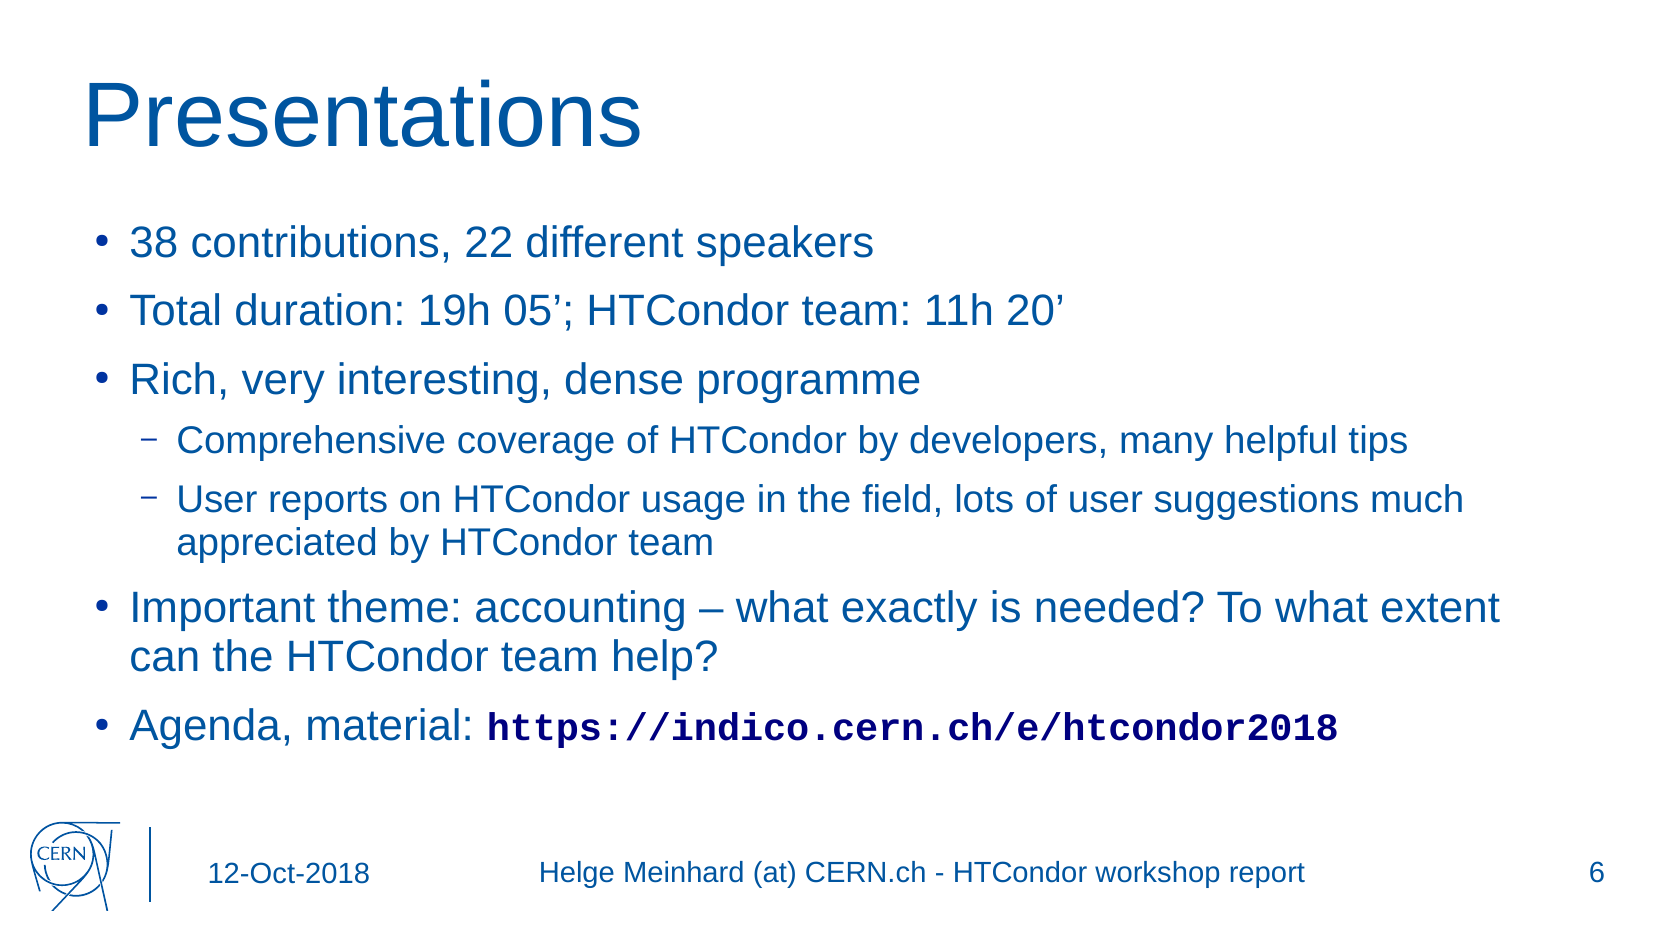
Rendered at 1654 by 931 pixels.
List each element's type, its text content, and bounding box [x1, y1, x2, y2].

title Presentations [82, 37, 1571, 193]
list 38 contributions, 22 different speakers Total duration: 19h 05’; HTCondor team: 11h 20’ Rich, very interesting, dense programme Comprehensive coverage of HTCondor by developers, many helpful tips User reports on HTCondor usage in the field, lots of user suggestions much appreciated by HTCondor team Important theme: accounting – what exactly is needed? To what extent can the HTCondor team help? Agenda, material: https://indico.cern.ch/e/htcondor2018 [82, 217, 1571, 757]
